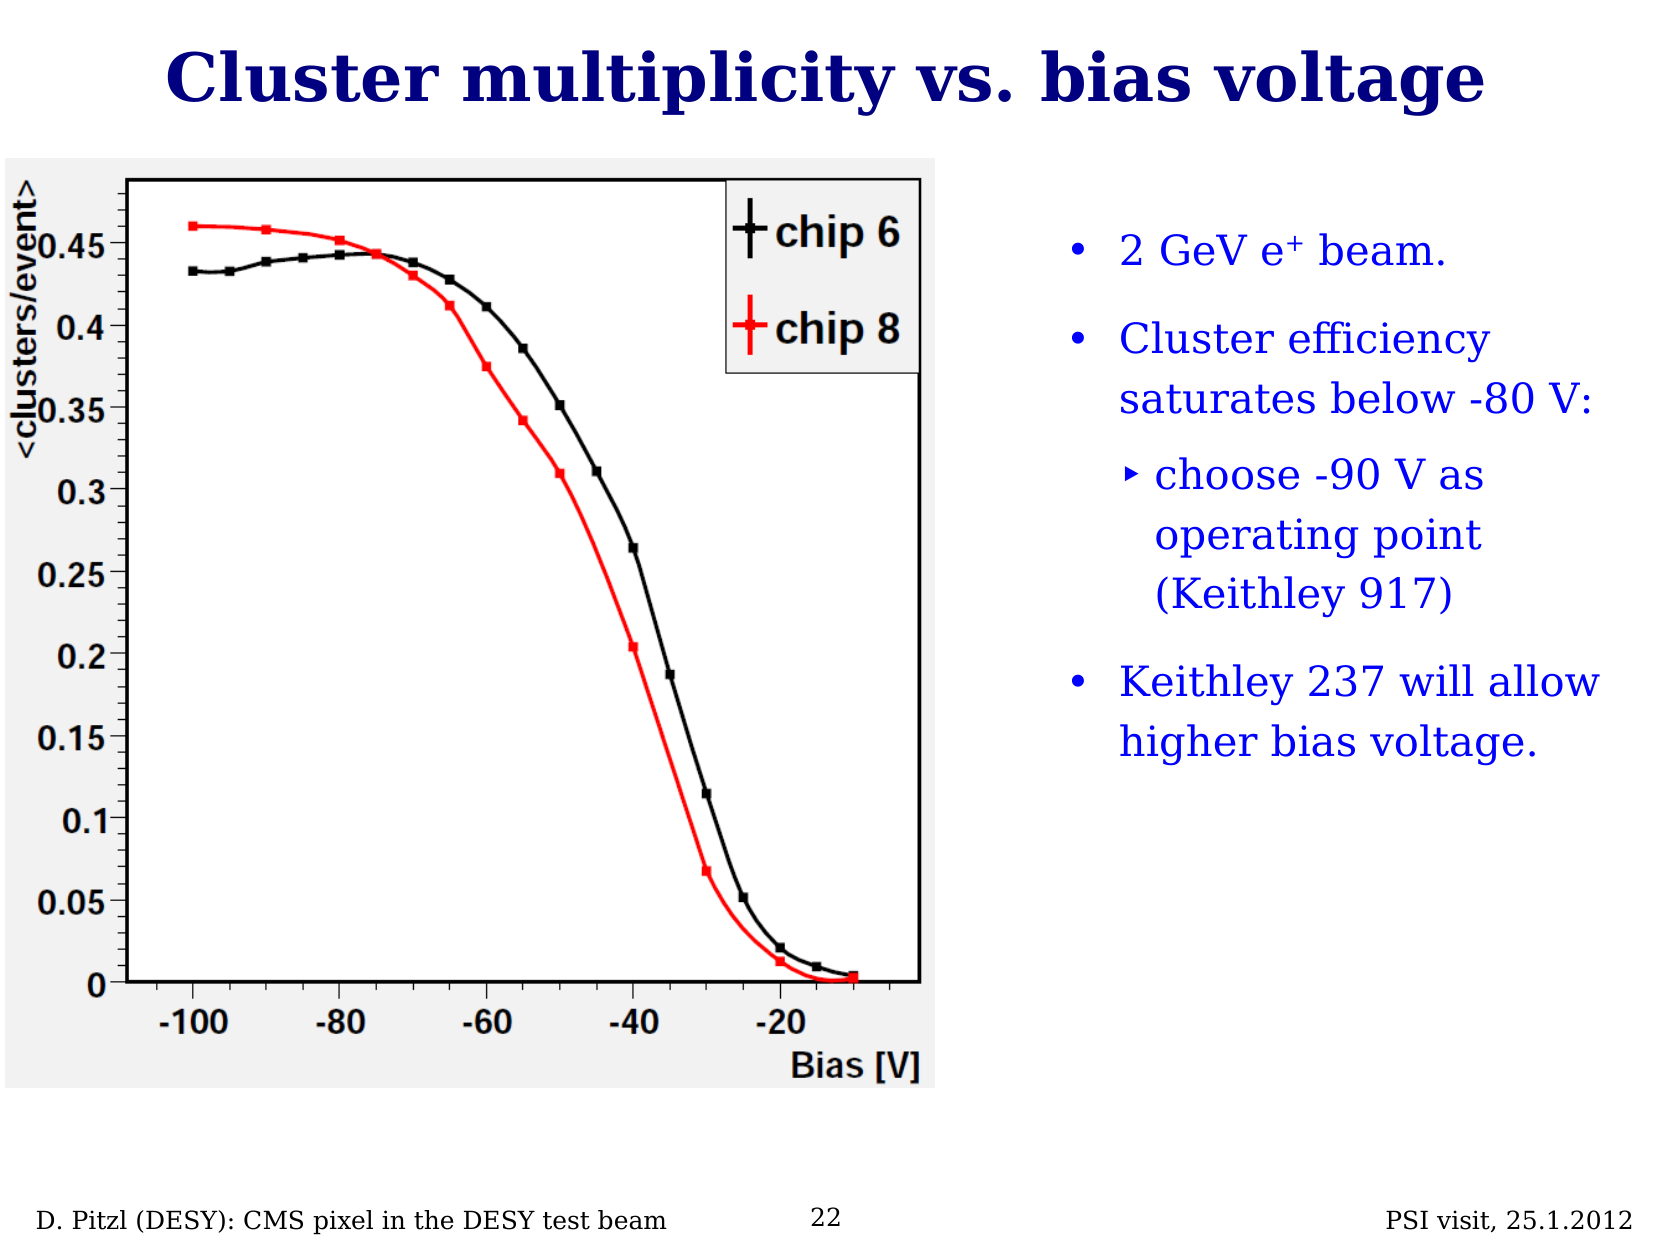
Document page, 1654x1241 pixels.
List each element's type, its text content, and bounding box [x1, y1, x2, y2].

title Cluster multiplicity vs. bias voltage [121, 32, 1534, 124]
list 2 GeV e+ beam. Cluster efficiency saturates below -80 V: choose -90 V as operating point (Keithley 917) Keithley 237 will allow higher bias voltage. [1065, 216, 1627, 885]
picture [5, 158, 935, 1088]
